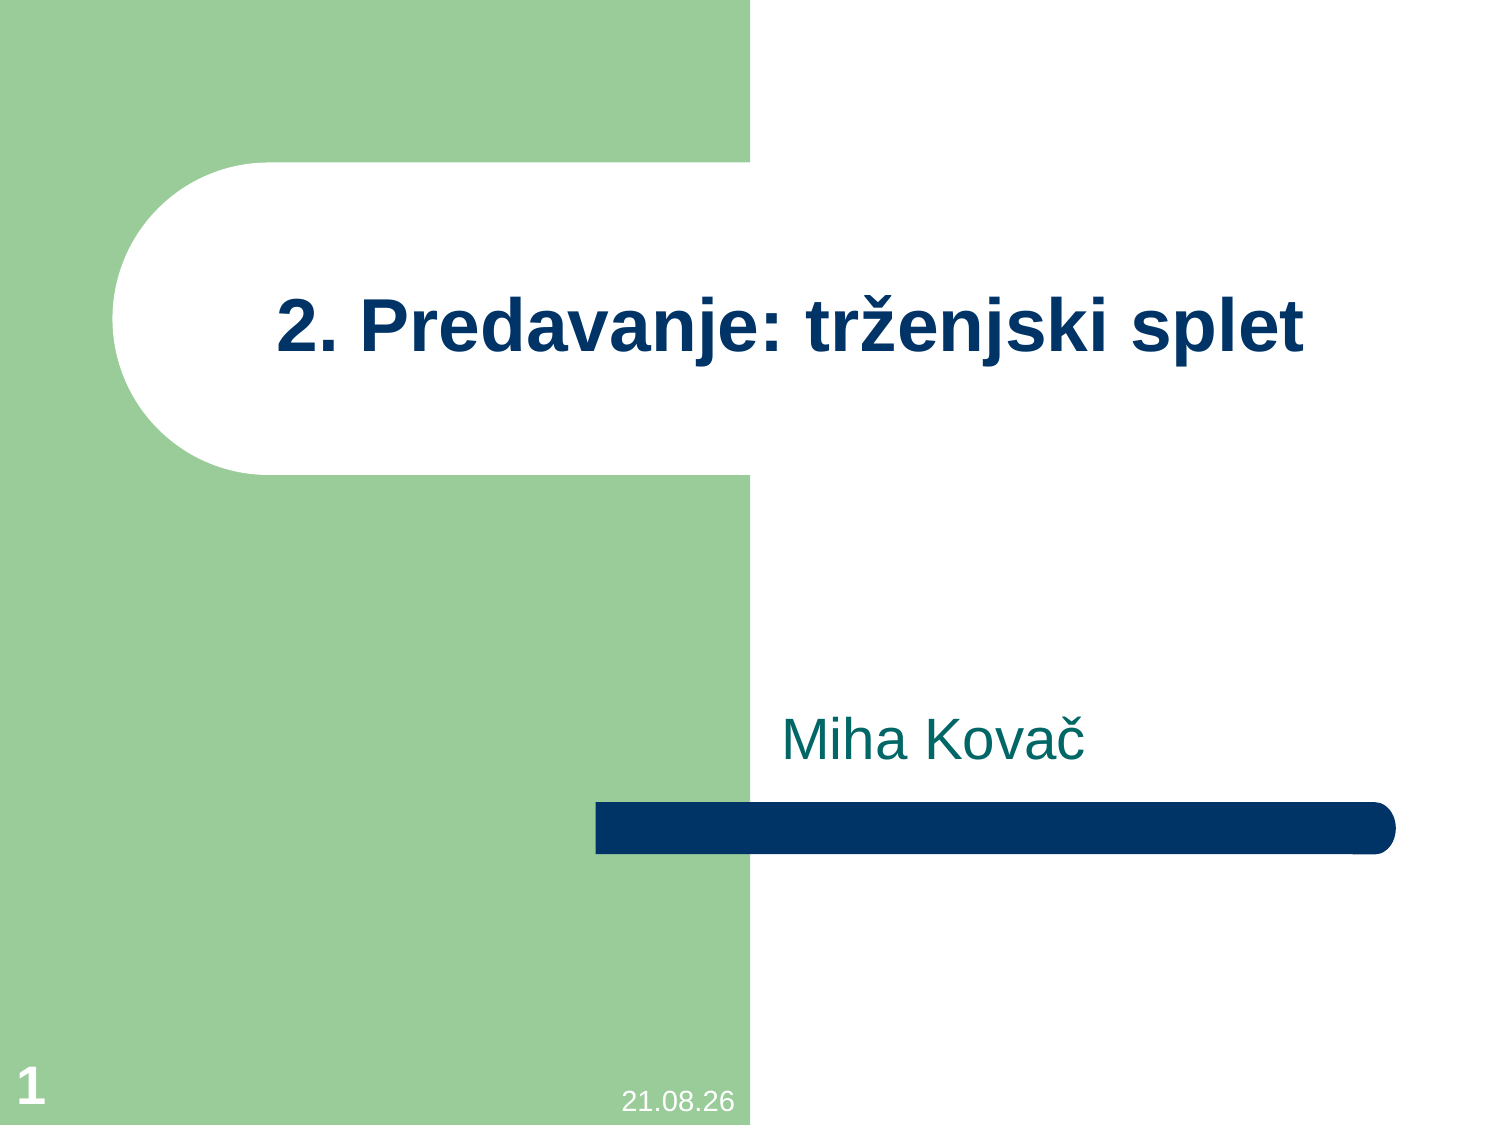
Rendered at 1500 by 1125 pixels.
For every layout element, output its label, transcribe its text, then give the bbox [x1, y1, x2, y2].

title 2. Predavanje: trženjski splet [153, 233, 1429, 422]
subtitle Miha Kovač [766, 480, 1367, 780]
